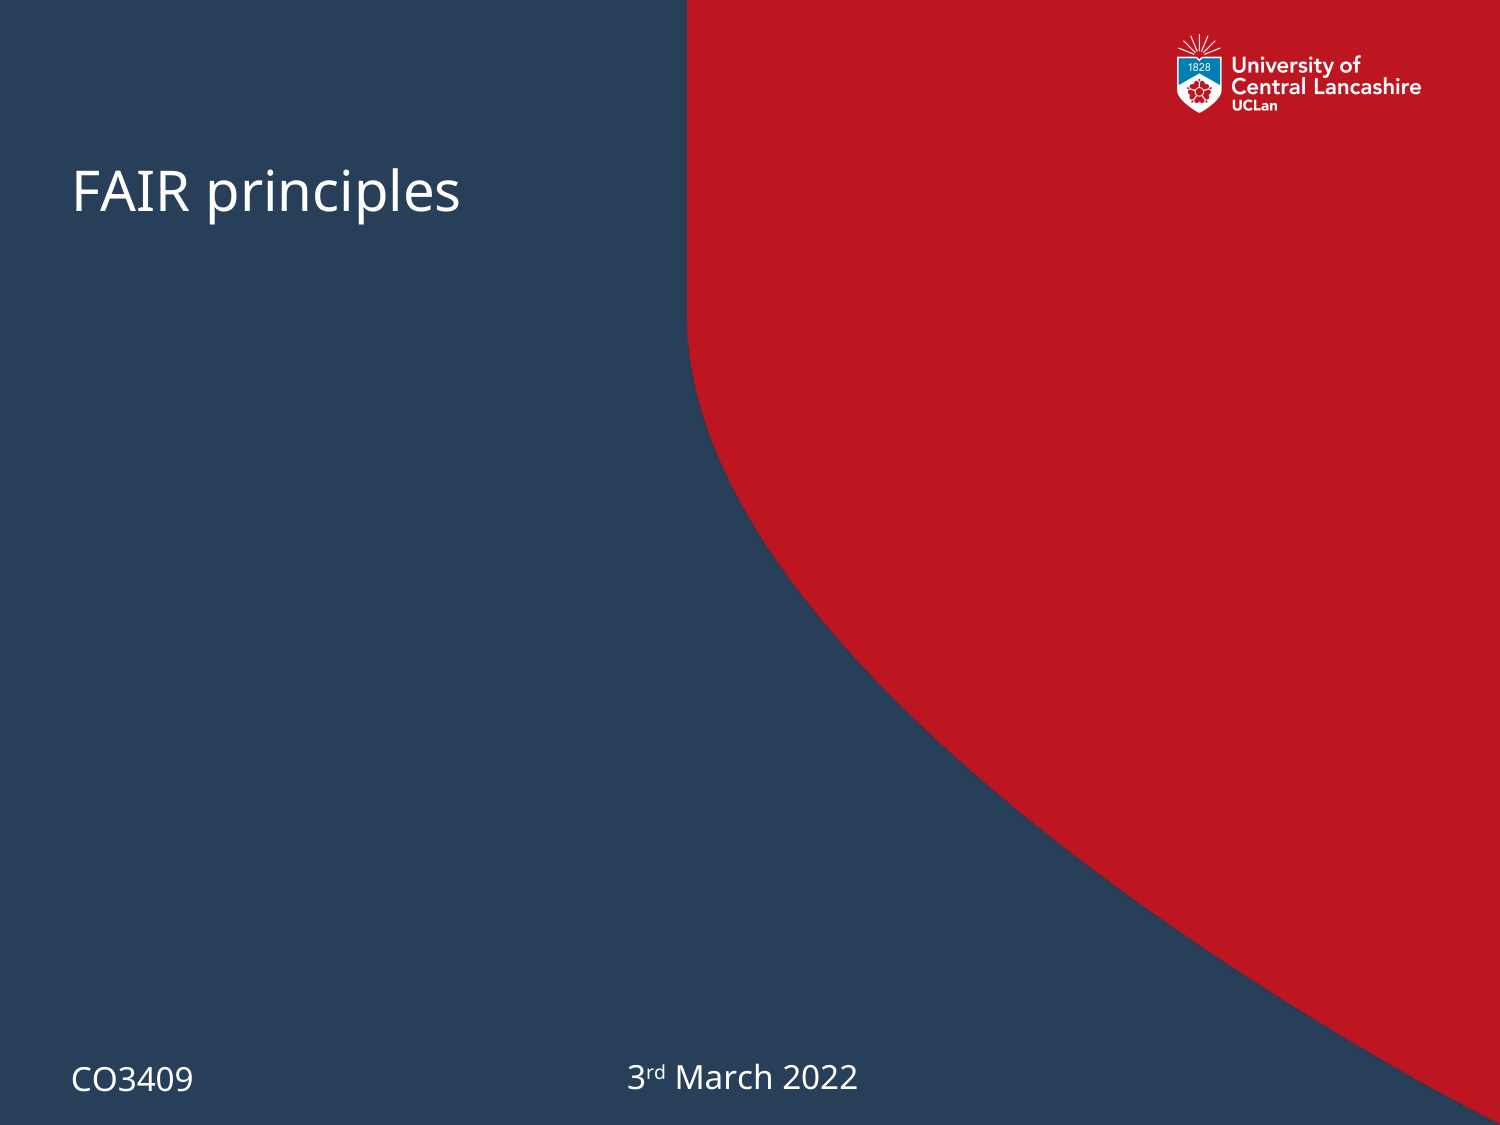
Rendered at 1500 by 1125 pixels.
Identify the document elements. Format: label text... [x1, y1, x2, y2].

text_box FAIR principles [56, 68, 1185, 310]
picture [687, 0, 1500, 1125]
